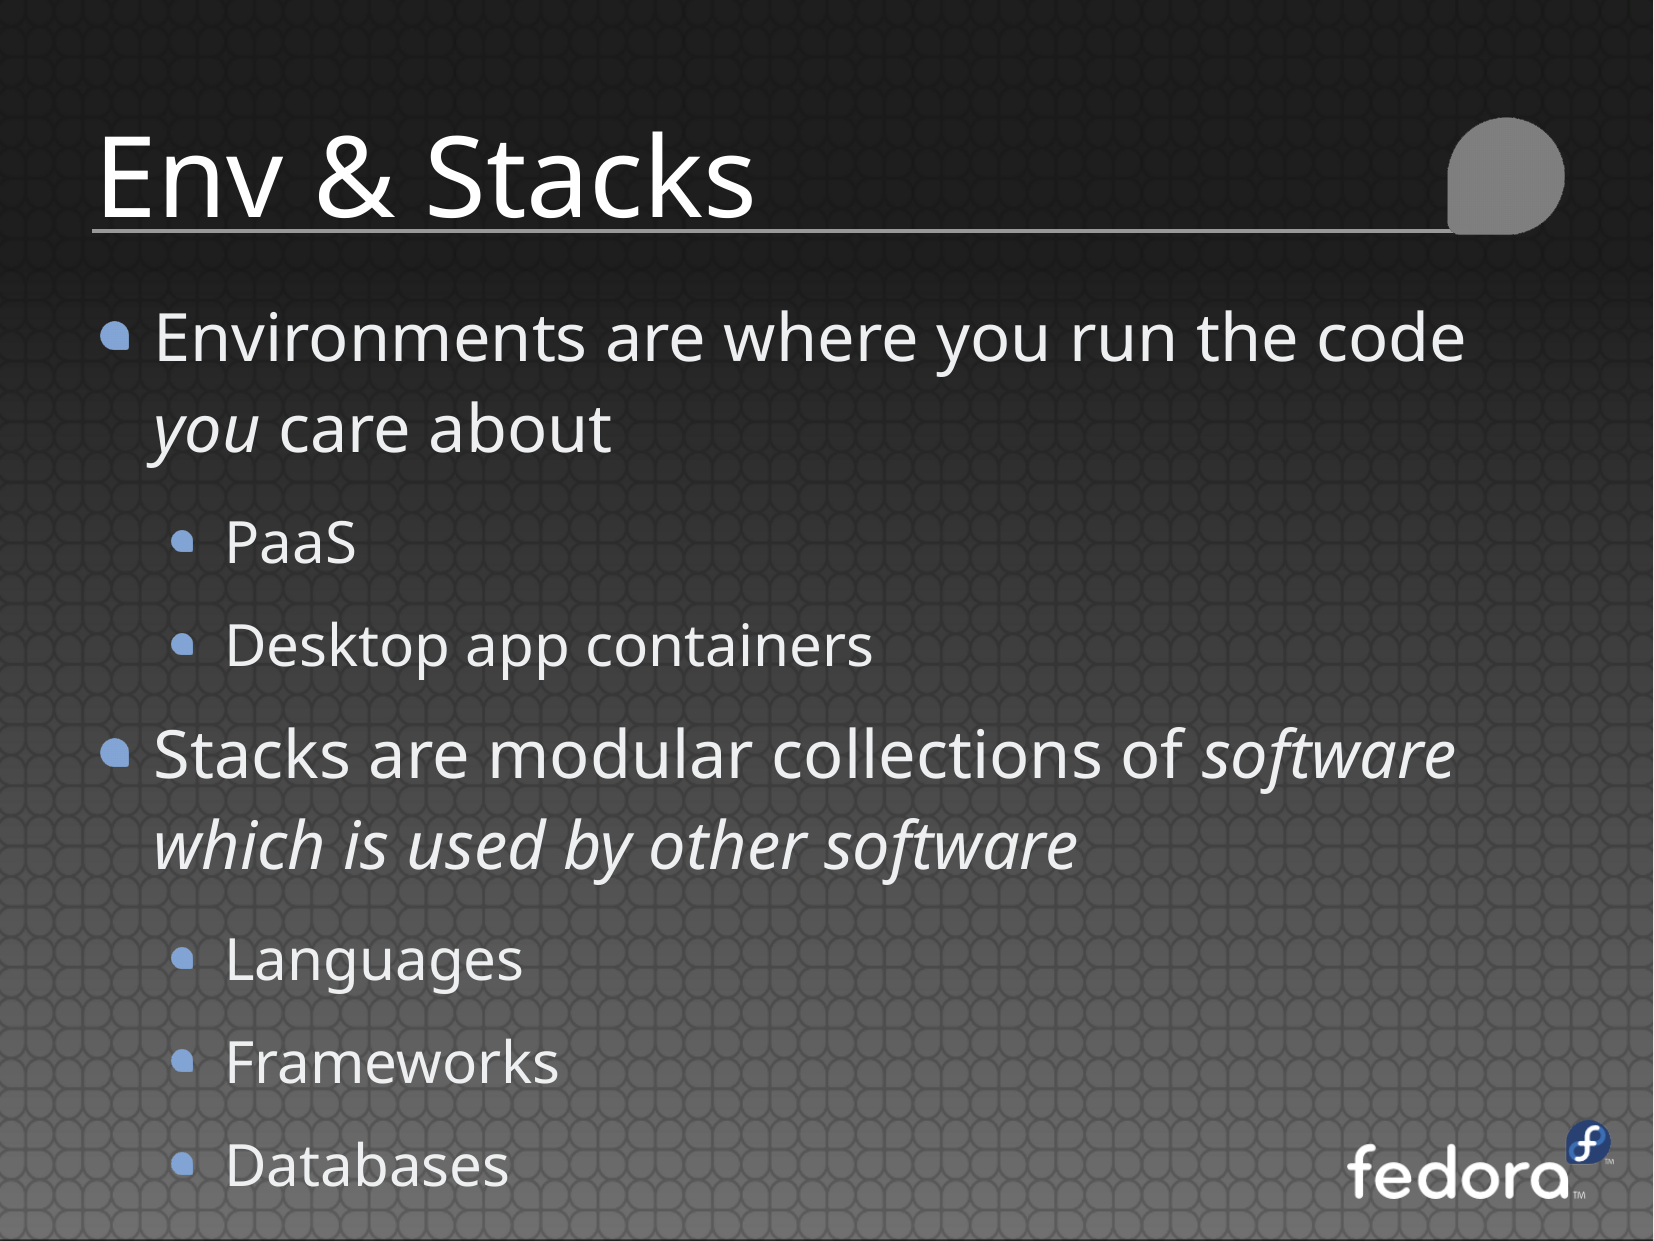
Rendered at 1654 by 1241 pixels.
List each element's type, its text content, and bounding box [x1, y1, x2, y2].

title Env & Stacks [94, 100, 1431, 247]
list Environments are where you run the code you care about PaaS Desktop app containers Stacks are modular collections of software which is used by other software Languages Frameworks Databases Whatever [82, 290, 1571, 1186]
picture [0, 0, 1654, 1241]
